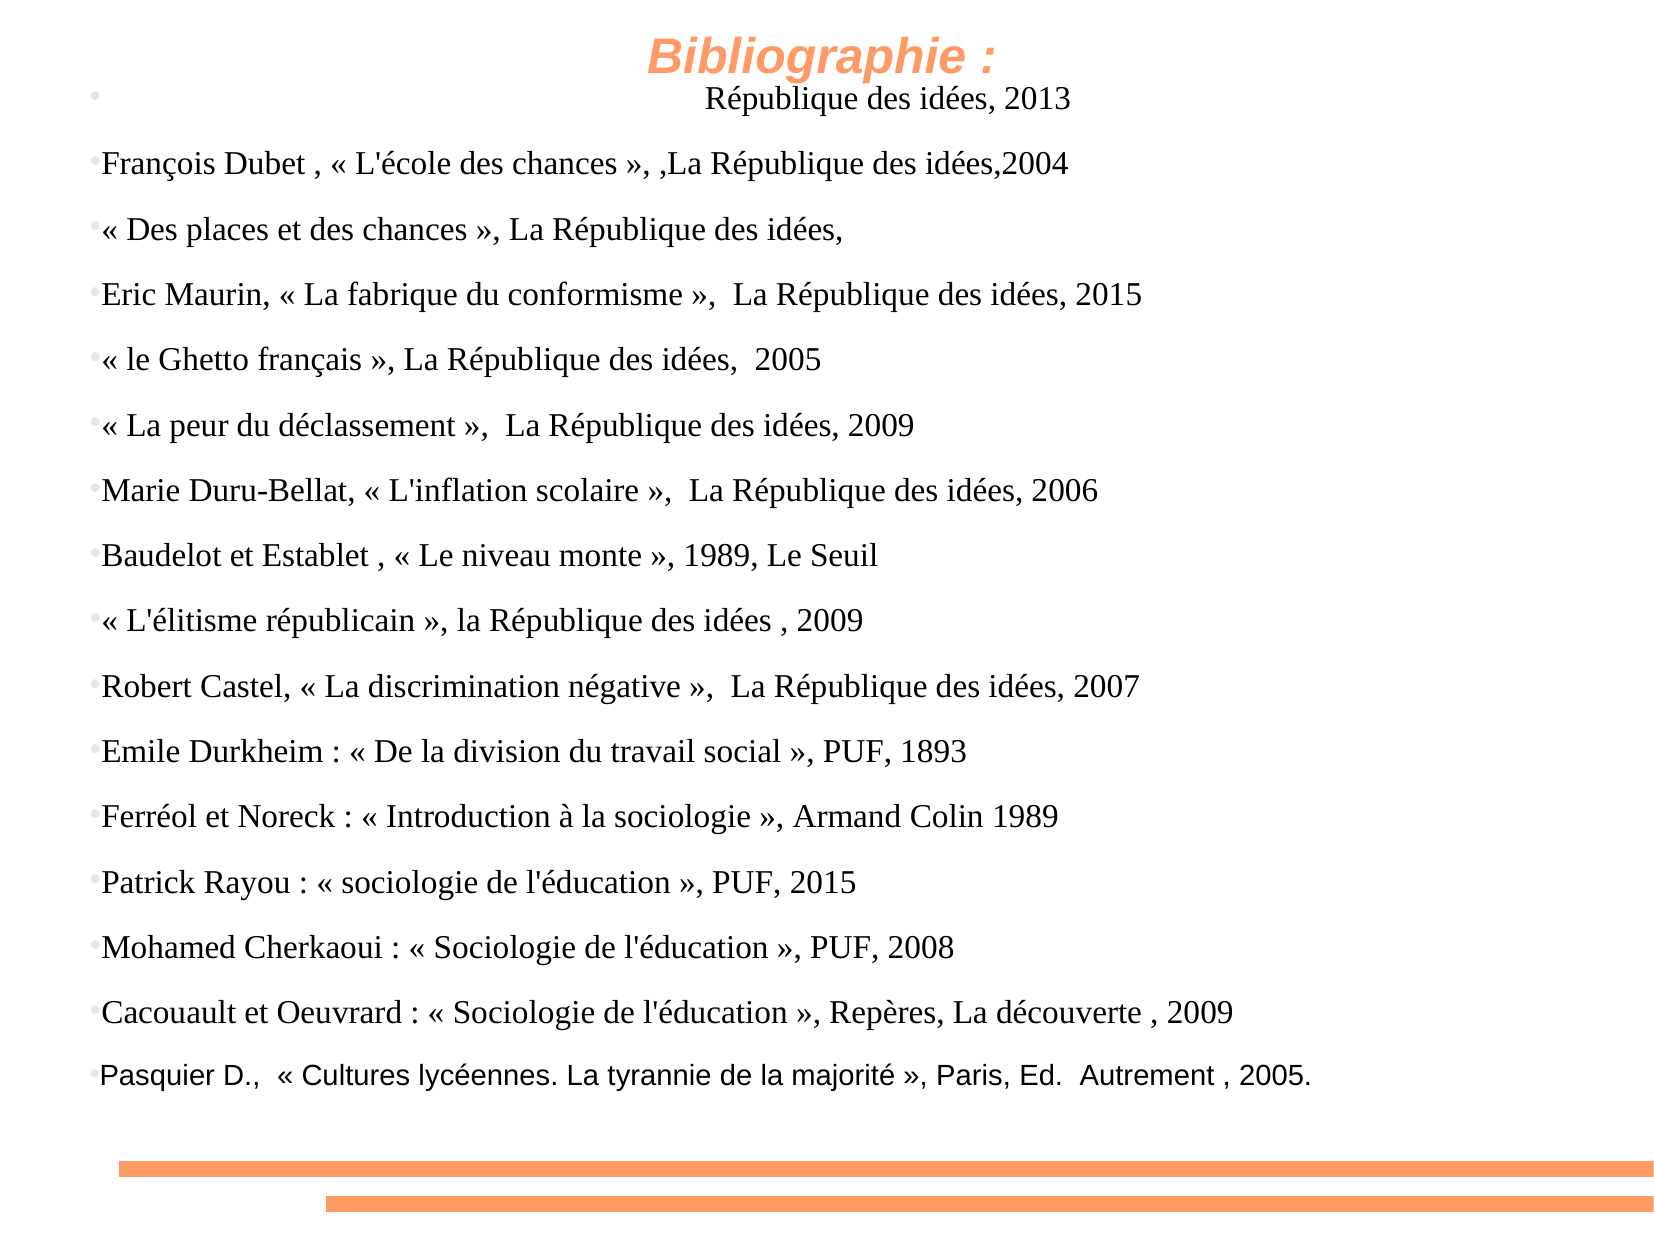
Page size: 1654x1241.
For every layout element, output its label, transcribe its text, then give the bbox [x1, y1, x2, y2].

title Bibliographie : [647, 0, 1654, 158]
list Camille Peugny, « le destin au berceau », La République des idées, 2013 François Dubet , « L'école des chances », ,La République des idées,2004 « Des places et des chances », La République des idées, Eric Maurin, « La fabrique du conformisme », La République des idées, 2015 « le Ghetto français », La République des idées, 2005 « La peur du déclassement », La République des idées, 2009 Marie Duru-Bellat, « L'inflation scolaire », La République des idées, 2006 Baudelot et Establet , « Le niveau monte », 1989, Le Seuil « L'élitisme républicain », la République des idées , 2009 Robert Castel, « La discrimination négative », La République des idées, 2007 Emile Durkheim : « De la division du travail social », PUF, 1893 Ferréol et Noreck : « Introduction à la sociologie », Armand Colin 1989 Patrick Rayou : « sociologie de l'éducation », PUF, 2015 Mohamed Cherkaoui : « Sociologie de l'éducation », PUF, 2008 Cacouault et Oeuvrard : « Sociologie de l'éducation », Repères, La découverte , 2009 Pasquier D., « Cultures lycéennes. La tyrannie de la majorité », Paris, Ed. Autrement , 2005. [89, 80, 1529, 1123]
